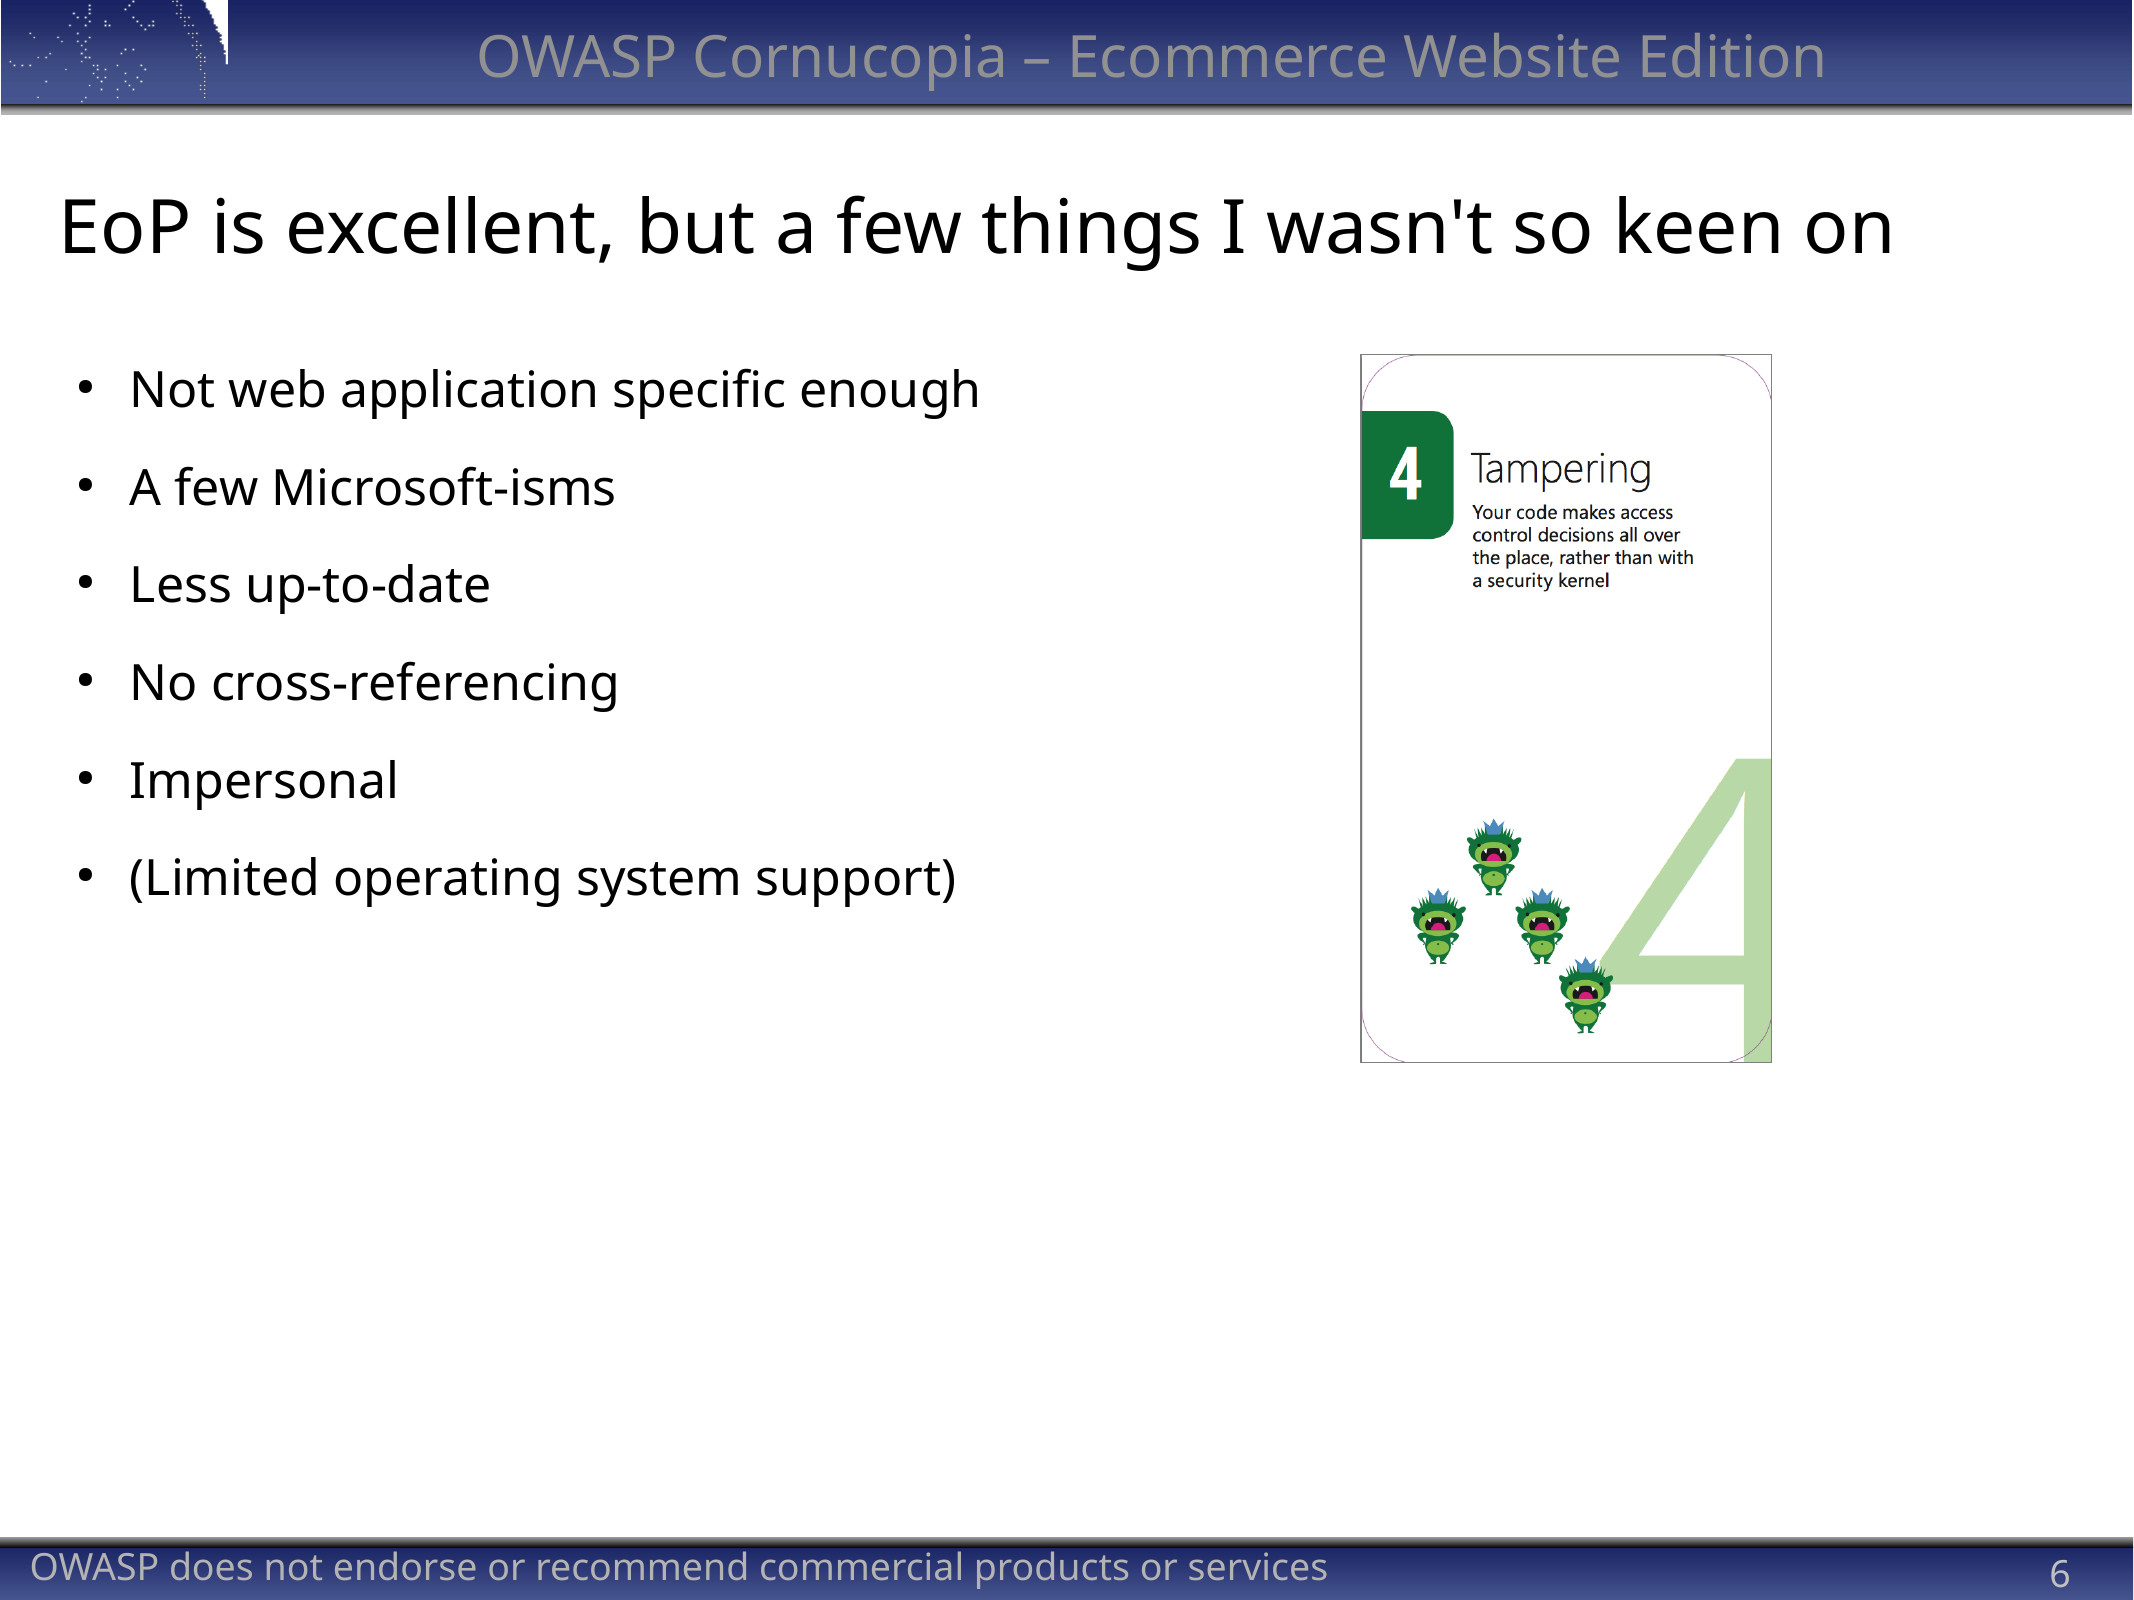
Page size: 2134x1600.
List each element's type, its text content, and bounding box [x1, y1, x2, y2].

picture [1360, 354, 1772, 1063]
title EoP is excellent, but a few things I wasn't so keen on [58, 124, 2126, 325]
list Not web application specific enough A few Microsoft-isms Less up-to-date No cross-referencing Impersonal (Limited operating system support) [58, 354, 2067, 1536]
list OWASP does not endorse or recommend commercial products or services [29, 1540, 2038, 1600]
